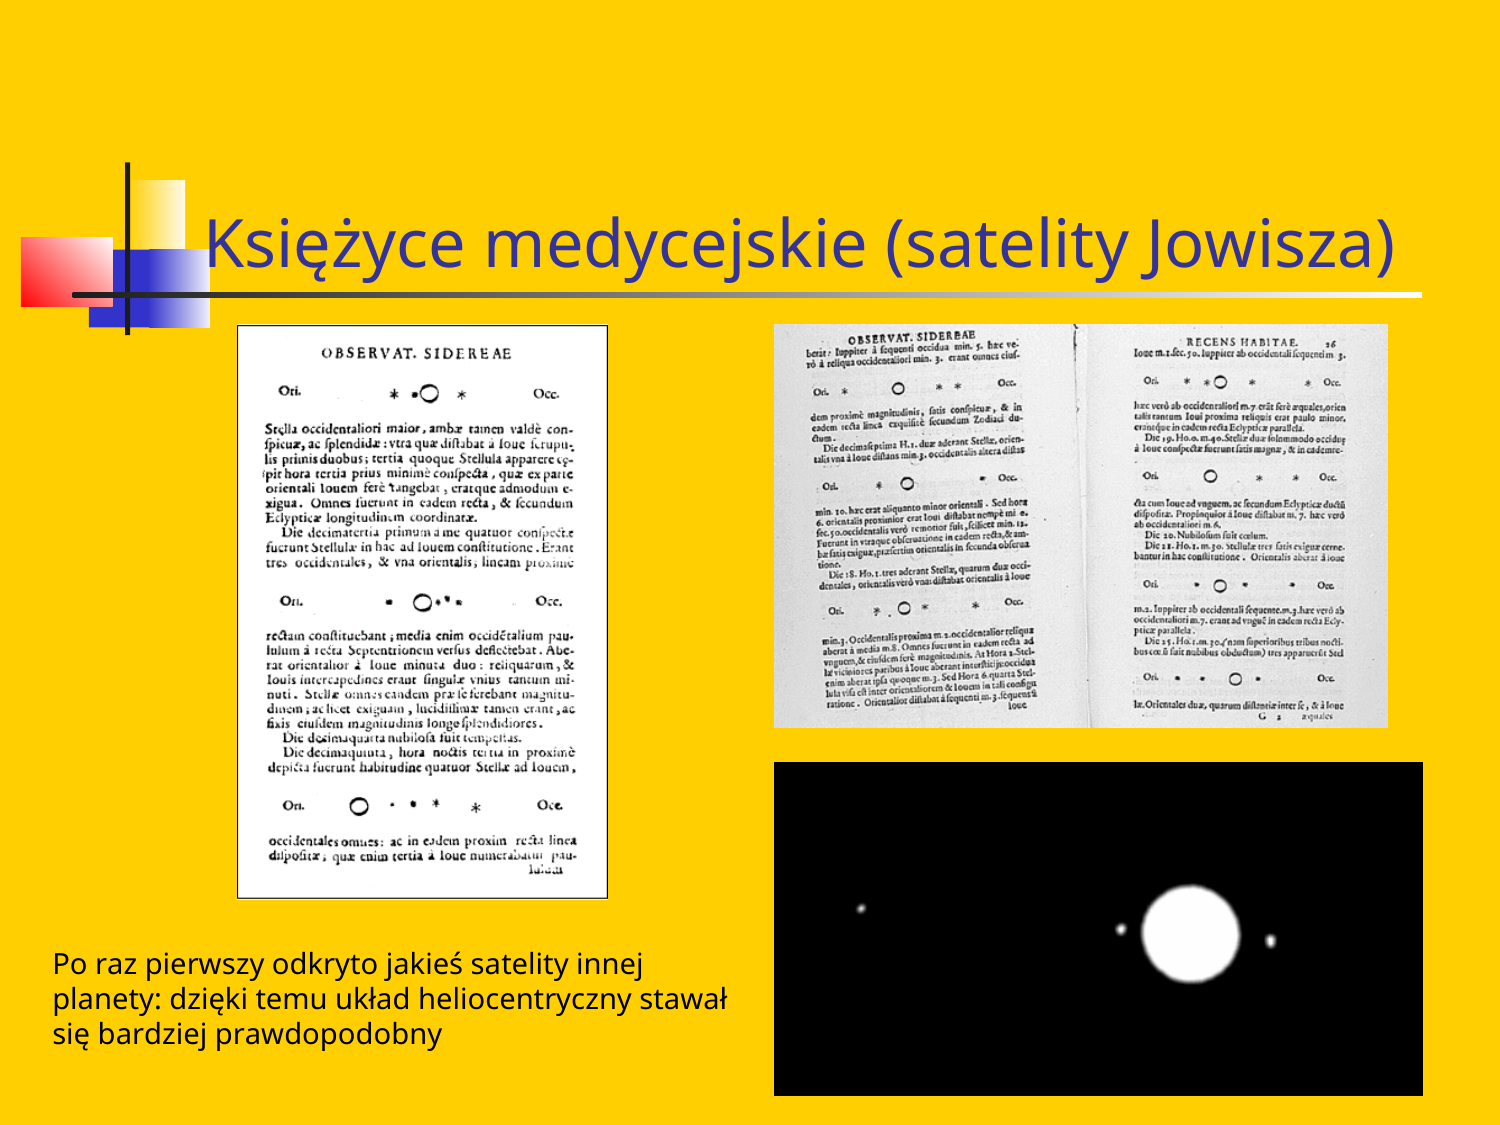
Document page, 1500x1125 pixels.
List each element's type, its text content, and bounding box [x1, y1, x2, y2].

title Księżyce medycejskie (satelity Jowisza) [188, 101, 1468, 289]
picture [774, 762, 1423, 1096]
text_box Po raz pierwszy odkryto jakieś satelity innej planety: dzięki temu układ heliocentryczny stawał się bardziej prawdopodobny [37, 937, 750, 1058]
picture [774, 324, 1388, 728]
text_box [237, 324, 608, 901]
